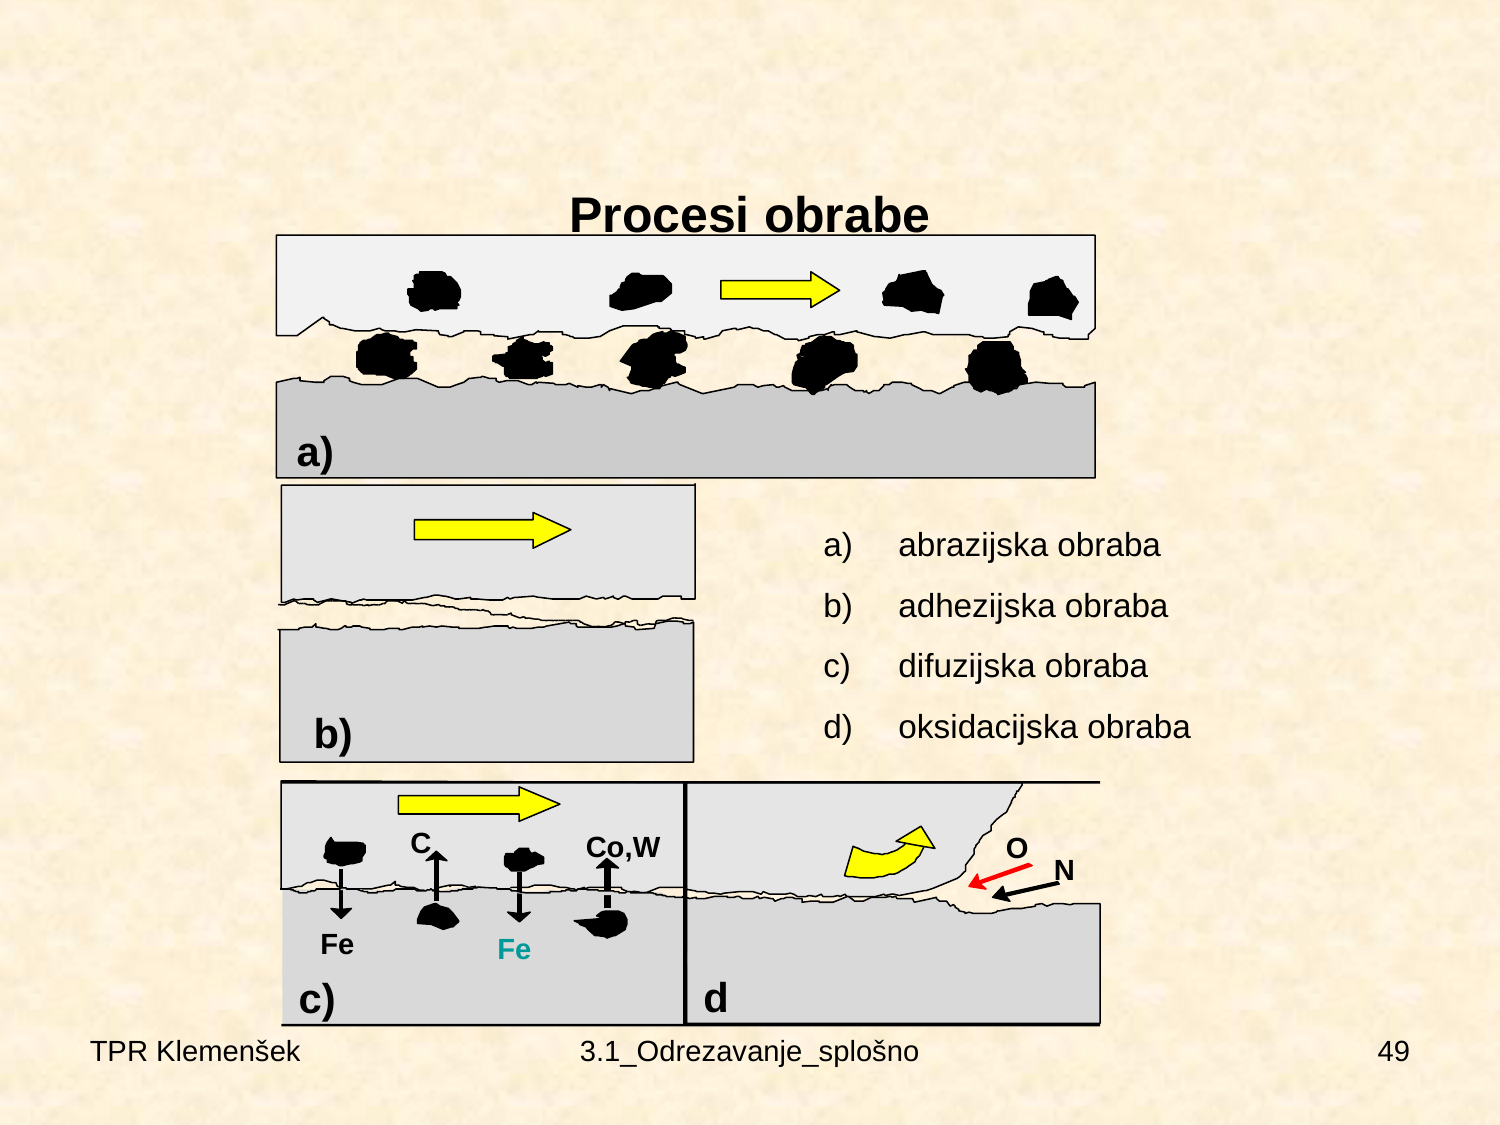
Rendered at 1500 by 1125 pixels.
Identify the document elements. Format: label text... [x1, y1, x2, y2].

text_box a) [296, 424, 335, 475]
text_box Procesi obrabe [675, 328, 823, 342]
text_box O [1005, 829, 1029, 865]
text_box [276, 235, 1096, 478]
text_box <number> [1074, 1024, 1426, 1103]
text_box C [410, 824, 432, 860]
text_box d [703, 971, 729, 1022]
text_box Co,W [585, 828, 668, 864]
text_box TPR Klemenšek [74, 1024, 426, 1103]
picture [0, 0, 1500, 1125]
text_box 3.1_Odrezavanje_splošno [512, 1024, 988, 1103]
text_box Fe [497, 930, 532, 966]
text_box [281, 780, 1101, 1027]
text_box [992, 882, 1053, 902]
text_box [281, 483, 696, 603]
text_box c) [298, 971, 336, 1022]
text_box Procesi obrabe [137, 174, 1363, 342]
text_box N [1053, 851, 1076, 887]
text_box [969, 863, 1033, 890]
text_box b) [313, 707, 354, 758]
text_box abrazijska obraba adhezijska obraba difuzijska obraba oksidacijska obraba [808, 515, 1273, 754]
text_box Fe [320, 925, 355, 961]
text_box [278, 621, 694, 763]
text_box Procesi obrabe [524, 326, 670, 342]
